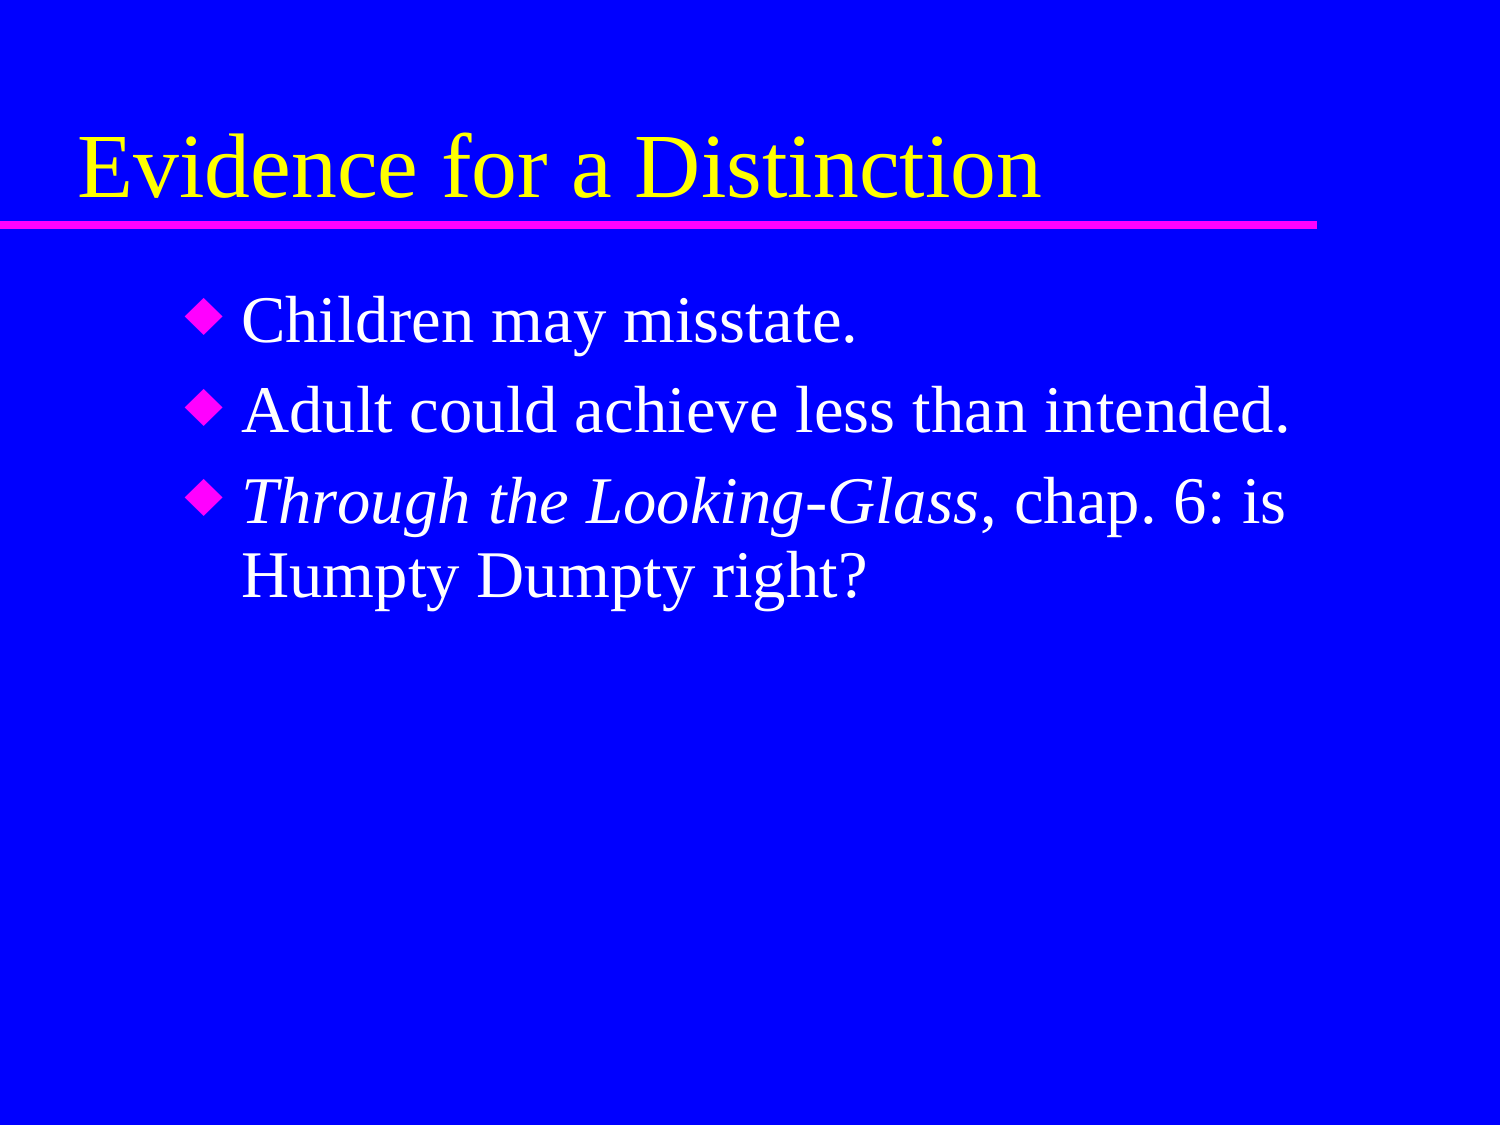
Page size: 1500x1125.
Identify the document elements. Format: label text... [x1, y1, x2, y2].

list Children may misstate. Adult could achieve less than intended. Through the Looking-Glass, chap. 6: is Humpty Dumpty right? [169, 275, 1438, 951]
title Evidence for a Distinction [62, 43, 1338, 225]
